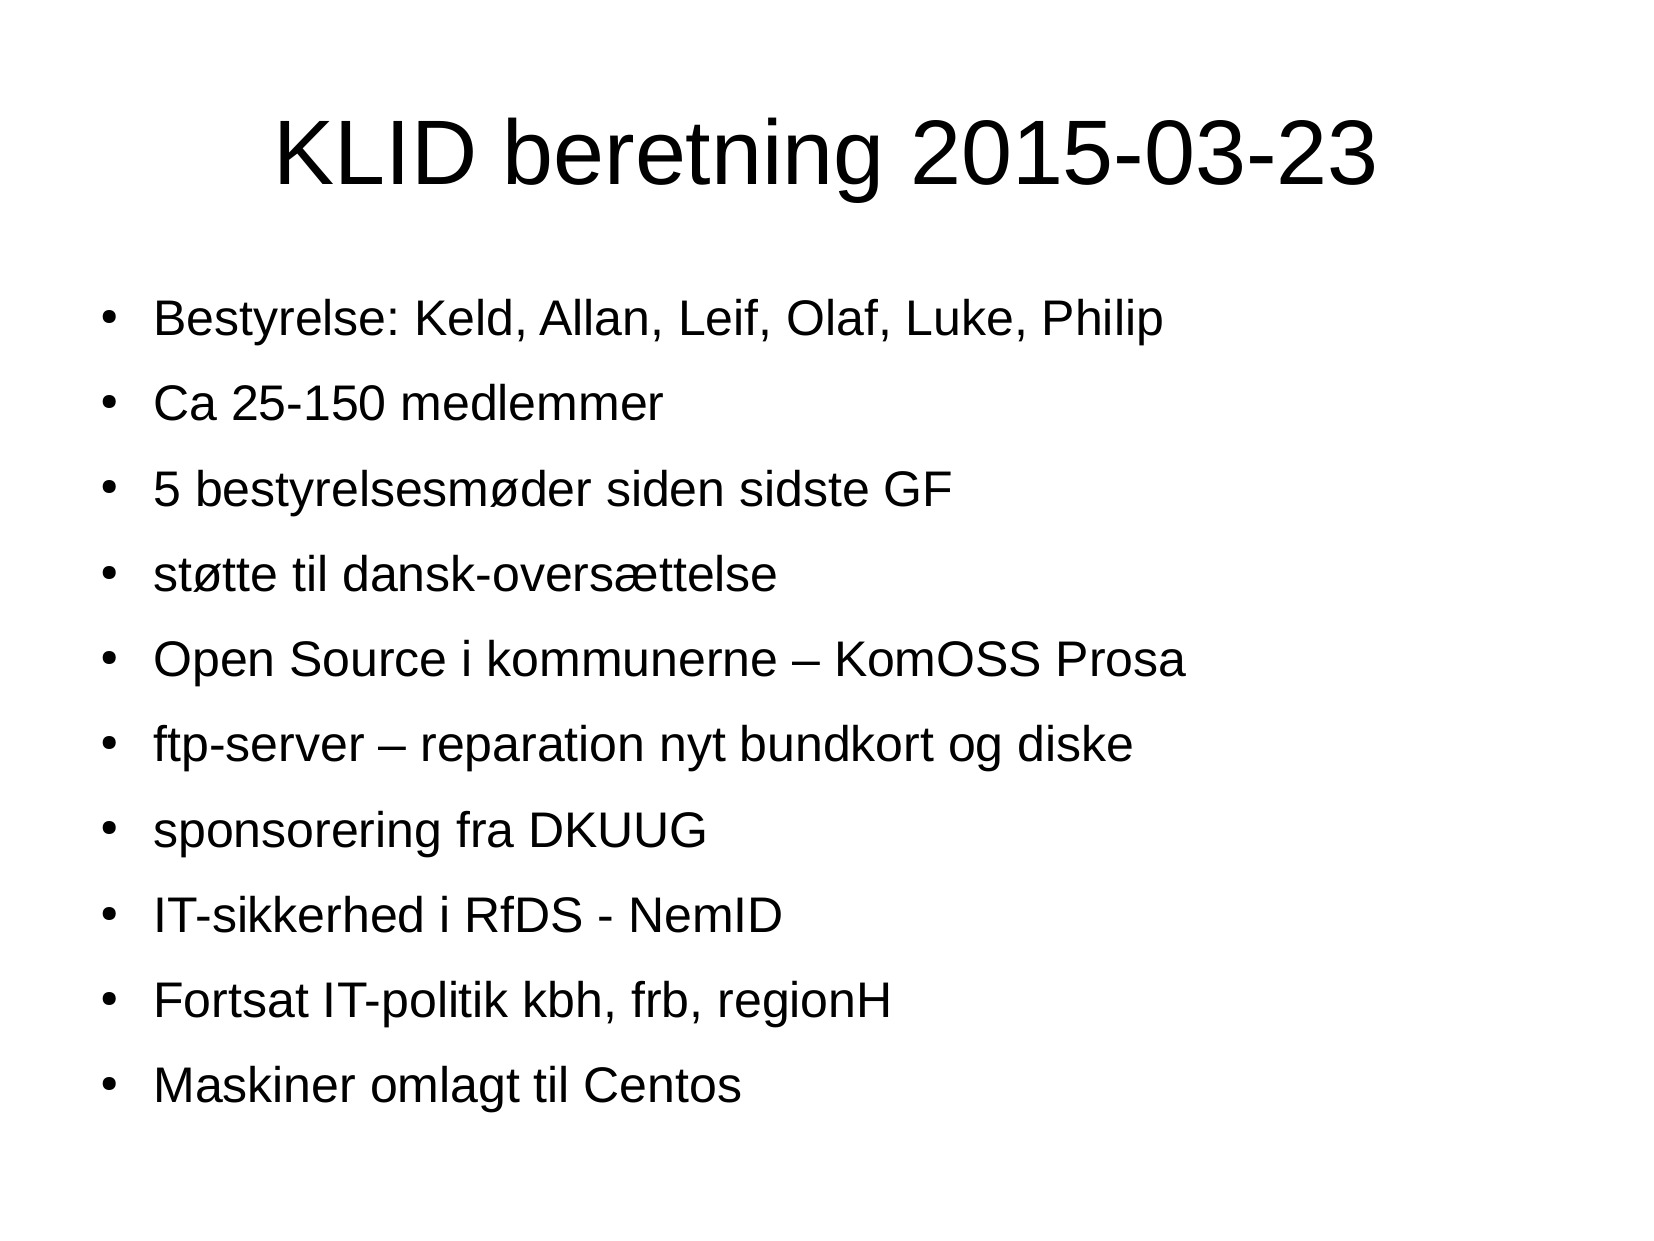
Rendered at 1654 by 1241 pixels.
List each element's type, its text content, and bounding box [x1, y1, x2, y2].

title KLID beretning 2015-03-23 [82, 56, 1571, 250]
list Bestyrelse: Keld, Allan, Leif, Olaf, Luke, Philip Ca 25-150 medlemmer 5 bestyrelsesmøder siden sidste GF støtte til dansk-oversættelse Open Source i kommunerne – KomOSS Prosa ftp-server – reparation nyt bundkort og diske sponsorering fra DKUUG IT-sikkerhed i RfDS - NemID Fortsat IT-politik kbh, frb, regionH Maskiner omlagt til Centos [82, 290, 1571, 1177]
